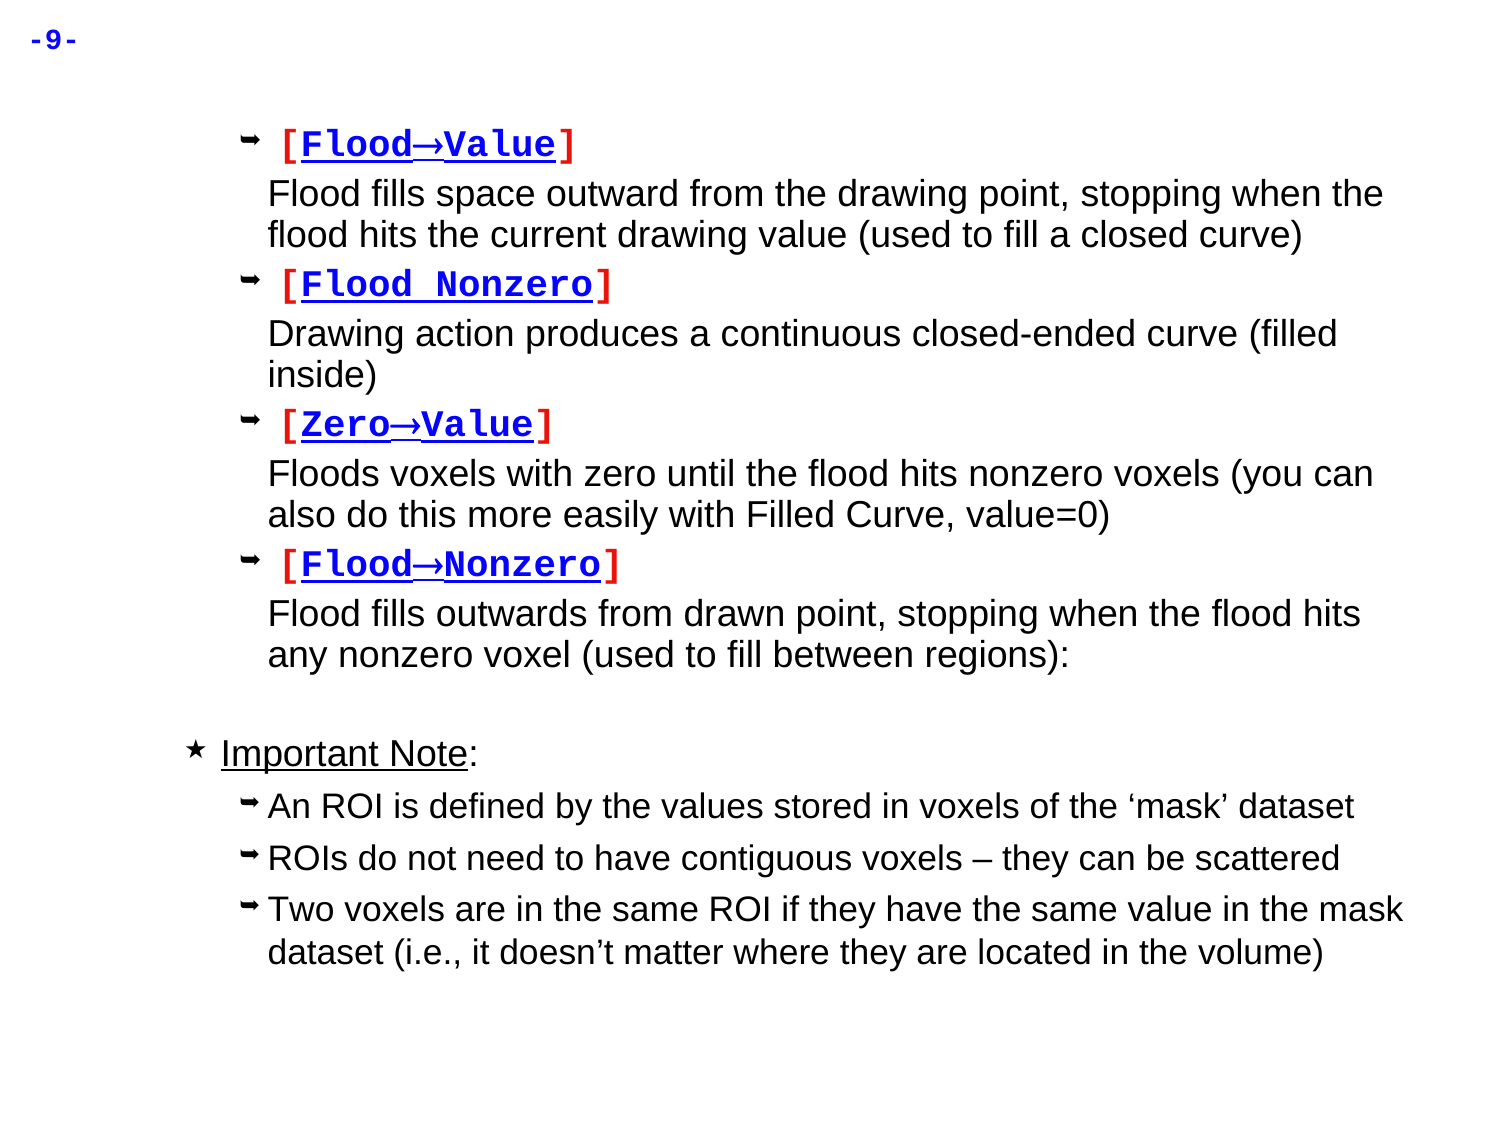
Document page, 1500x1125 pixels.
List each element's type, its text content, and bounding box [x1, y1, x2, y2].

text_box [FloodValue] Flood fills space outward from the drawing point, stopping when the flood hits the current drawing value (used to fill a closed curve) [Flood Nonzero] Drawing action produces a continuous closed-ended curve (filled inside) [ZeroValue] Floods voxels with zero until the flood hits nonzero voxels (you can also do this more easily with Filled Curve, value=0) [FloodNonzero] Flood fills outwards from drawn point, stopping when the flood hits any nonzero voxel (used to fill between regions): Important Note: An ROI is defined by the values stored in voxels of the ‘mask’ dataset ROIs do not need to have contiguous voxels – they can be scattered Two voxels are in the same ROI if they have the same value in the mask dataset (i.e., it doesn’t matter where they are located in the volume) [112, 62, 1425, 1051]
